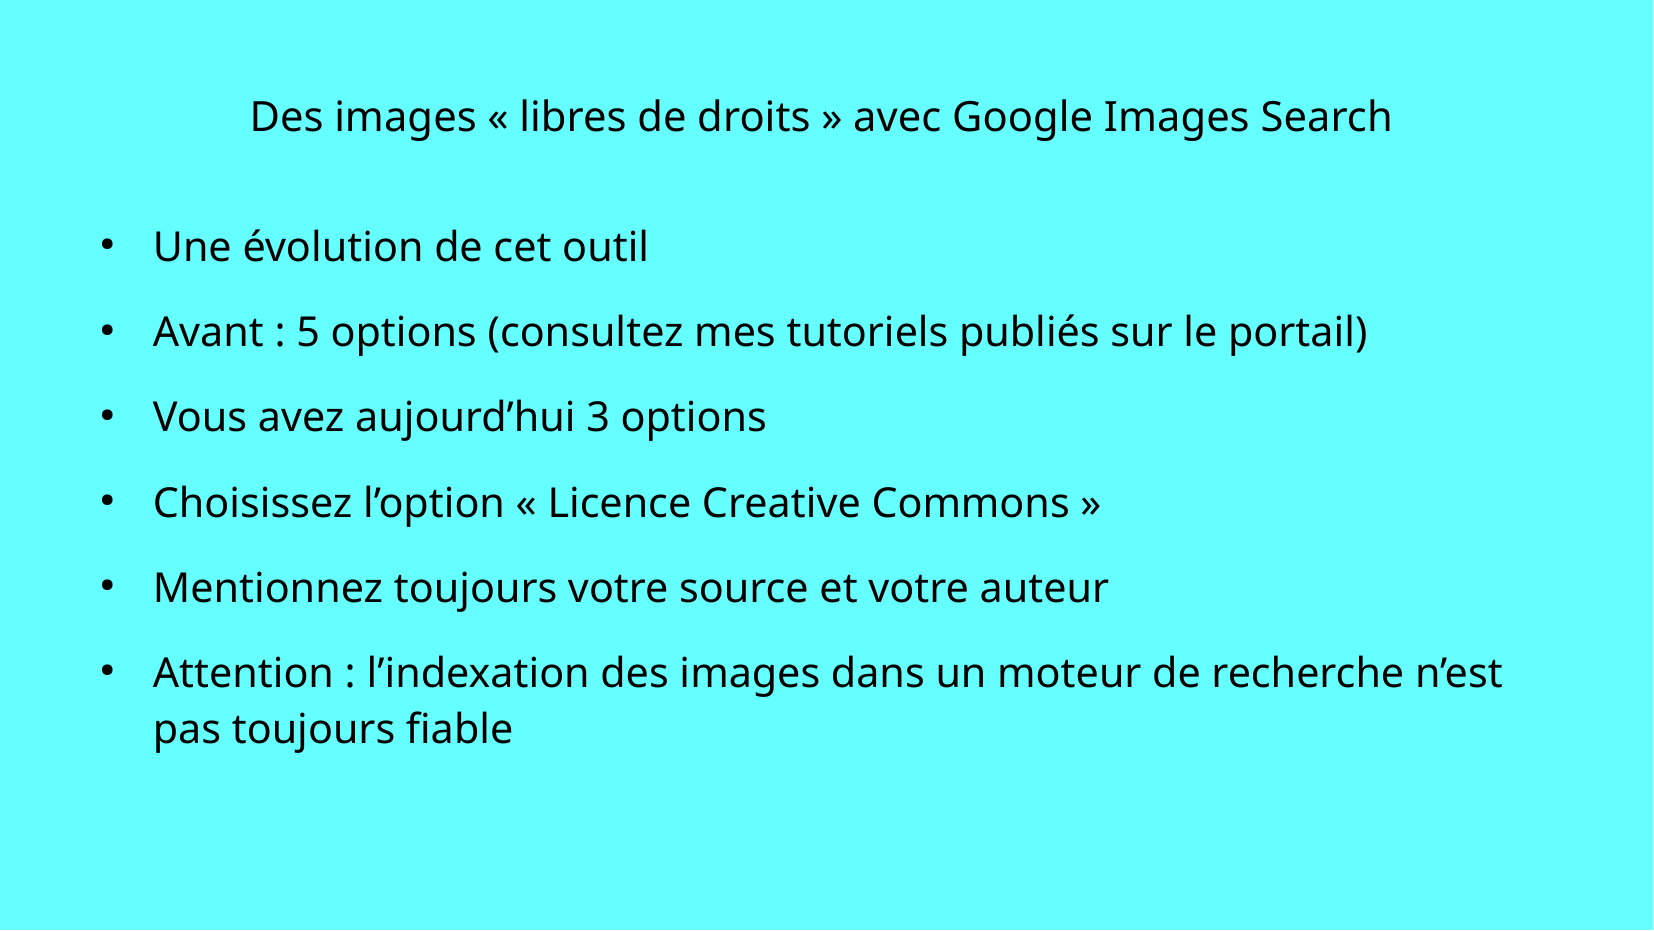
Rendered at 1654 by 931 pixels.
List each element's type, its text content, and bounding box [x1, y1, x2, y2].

list Une évolution de cet outil Avant : 5 options (consultez mes tutoriels publiés sur le portail) Vous avez aujourd’hui 3 options Choisissez l’option « Licence Creative Commons » Mentionnez toujours votre source et votre auteur Attention : l’indexation des images dans un moteur de recherche n’est pas toujours fiable [82, 217, 1571, 758]
title Des images « libres de droits » avec Google Images Search [82, 37, 1571, 193]
